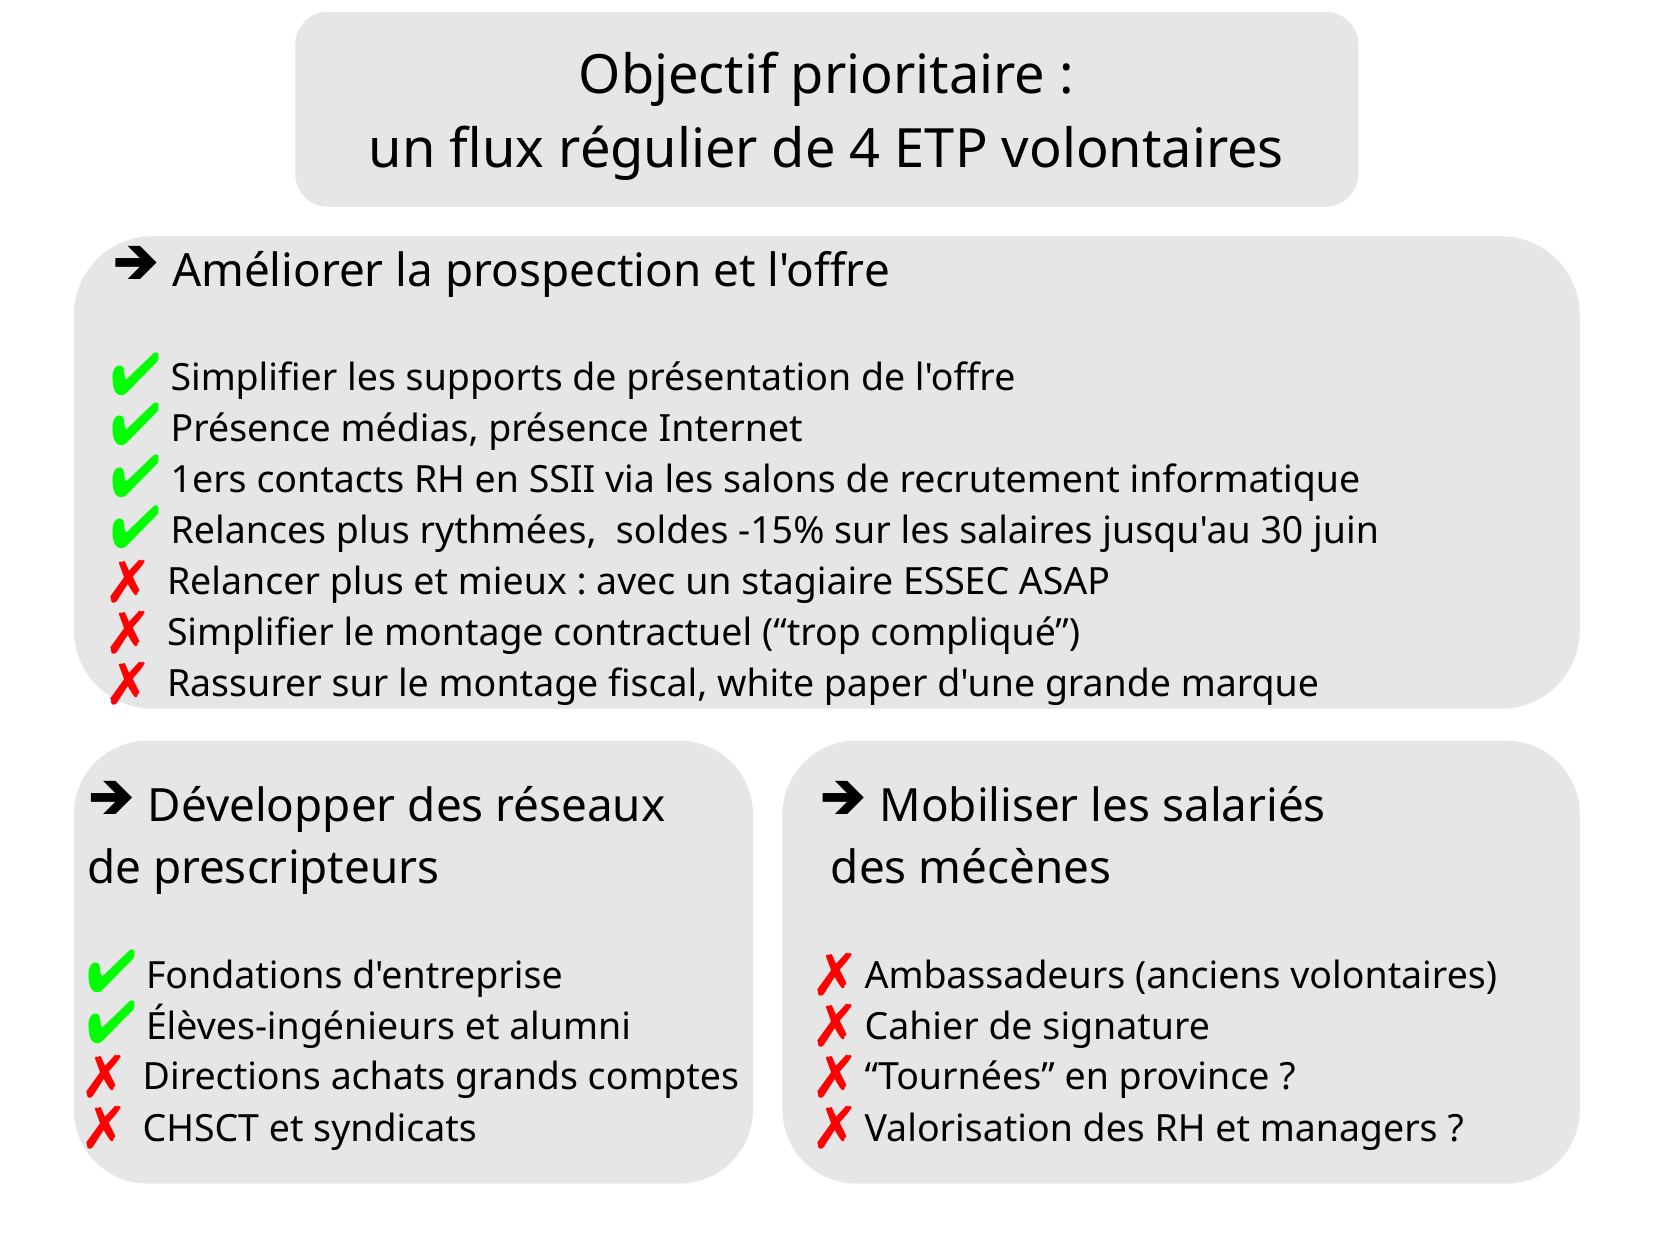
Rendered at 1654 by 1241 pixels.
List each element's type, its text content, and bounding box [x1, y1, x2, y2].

text_box Développer des réseaux de prescripteurs Fondations d'entreprise Élèves-ingénieurs et alumni Directions achats grands comptes CHSCT et syndicats [73, 740, 754, 1184]
text_box Améliorer la prospection et l'offre Simplifier les supports de présentation de l'offre Présence médias, présence Internet 1ers contacts RH en SSII via les salons de recrutement informatique Relances plus rythmées, soldes -15% sur les salaires jusqu'au 30 juin Relancer plus et mieux : avec un stagiaire ESSEC ASAP Simplifier le montage contractuel (“trop compliqué”) Rassurer sur le montage fiscal, white paper d'une grande marque [73, 236, 1580, 709]
text_box Objectif prioritaire : un flux régulier de 4 ETP volontaires [295, 11, 1359, 207]
text_box Mobiliser les salariés des mécènes Ambassadeurs (anciens volontaires) Cahier de signature “Tournées” en province ? Valorisation des RH et managers ? [782, 740, 1580, 1184]
